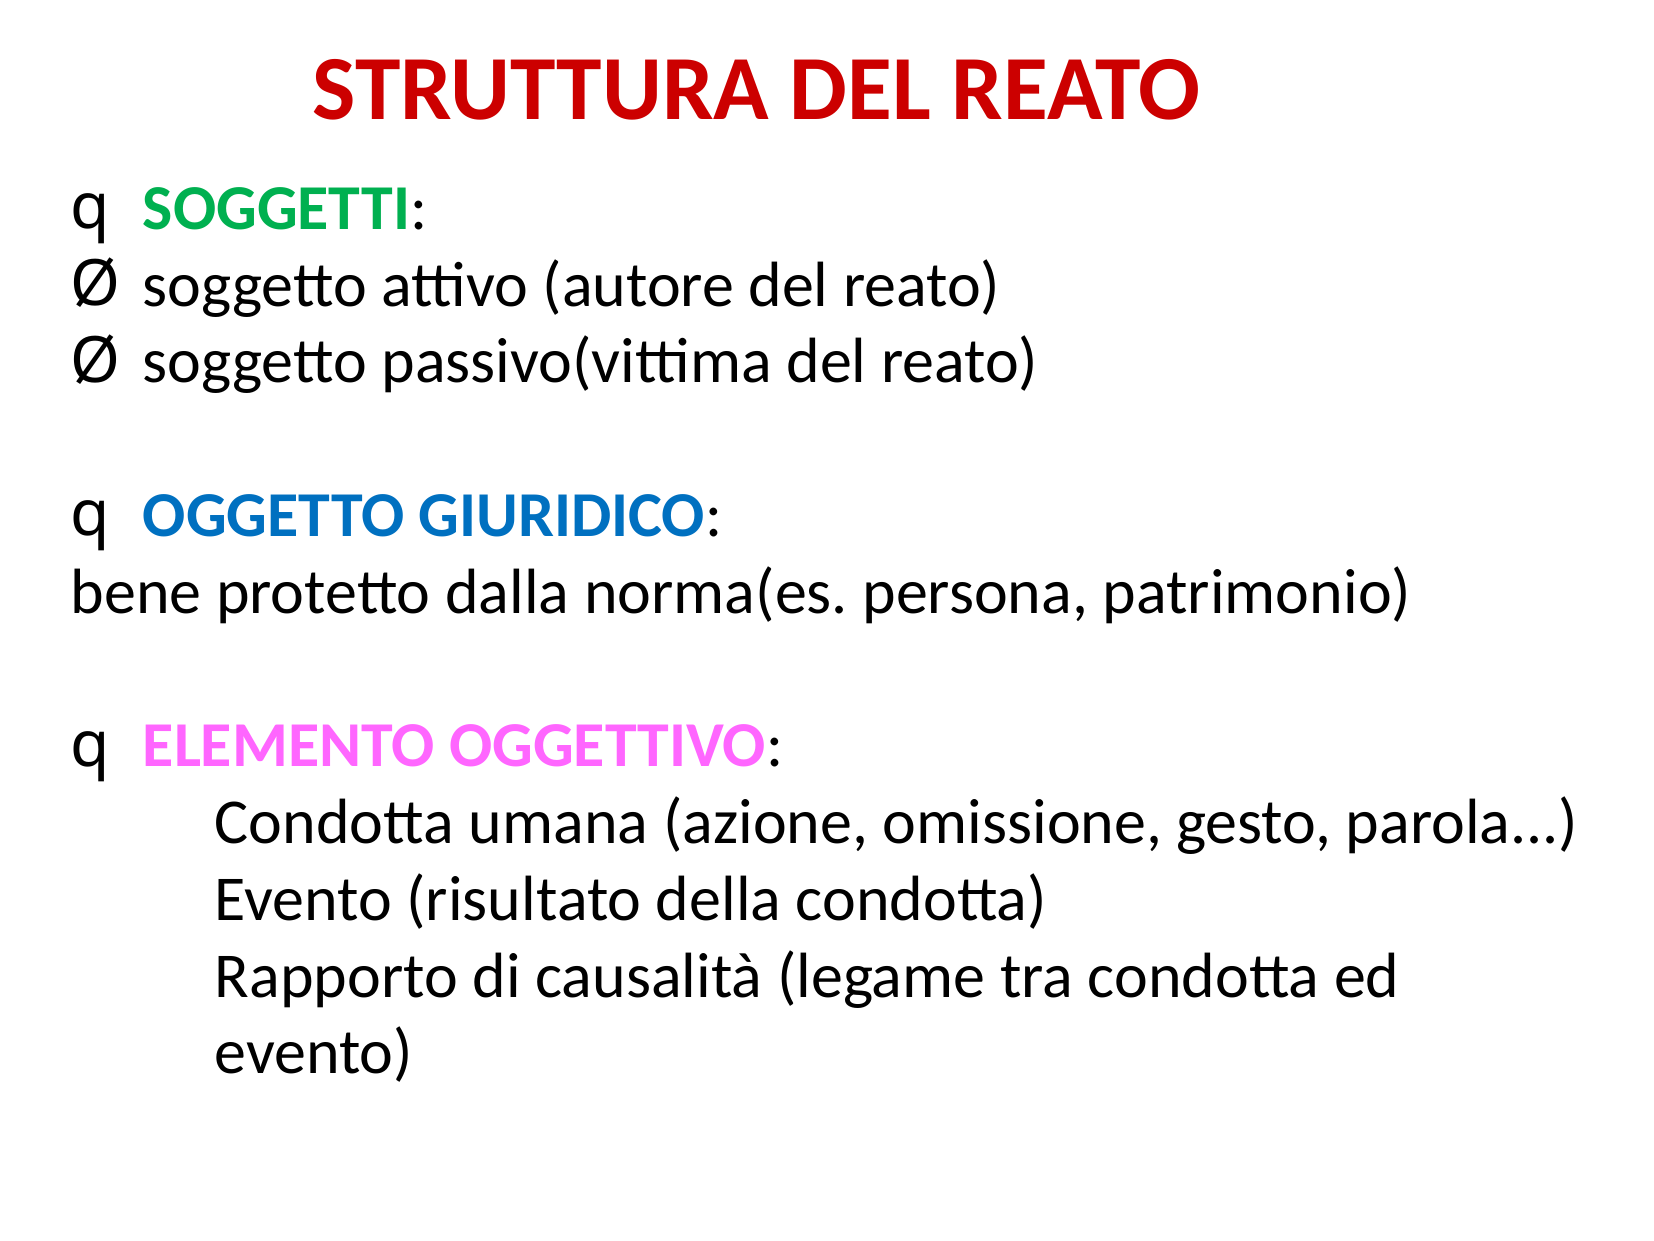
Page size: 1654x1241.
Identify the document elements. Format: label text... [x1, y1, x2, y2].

list SOGGETTI: soggetto attivo (autore del reato) soggetto passivo(vittima del reato) OGGETTO GIURIDICO: bene protetto dalla norma(es. persona, patrimonio) ELEMENTO OGGETTIVO: Condotta umana (azione, omissione, gesto, parola...) Evento (risultato della condotta) Rapporto di causalità (legame tra condotta ed evento) [70, 165, 1607, 1158]
title STRUTTURA DEL REATO [213, 0, 1301, 165]
